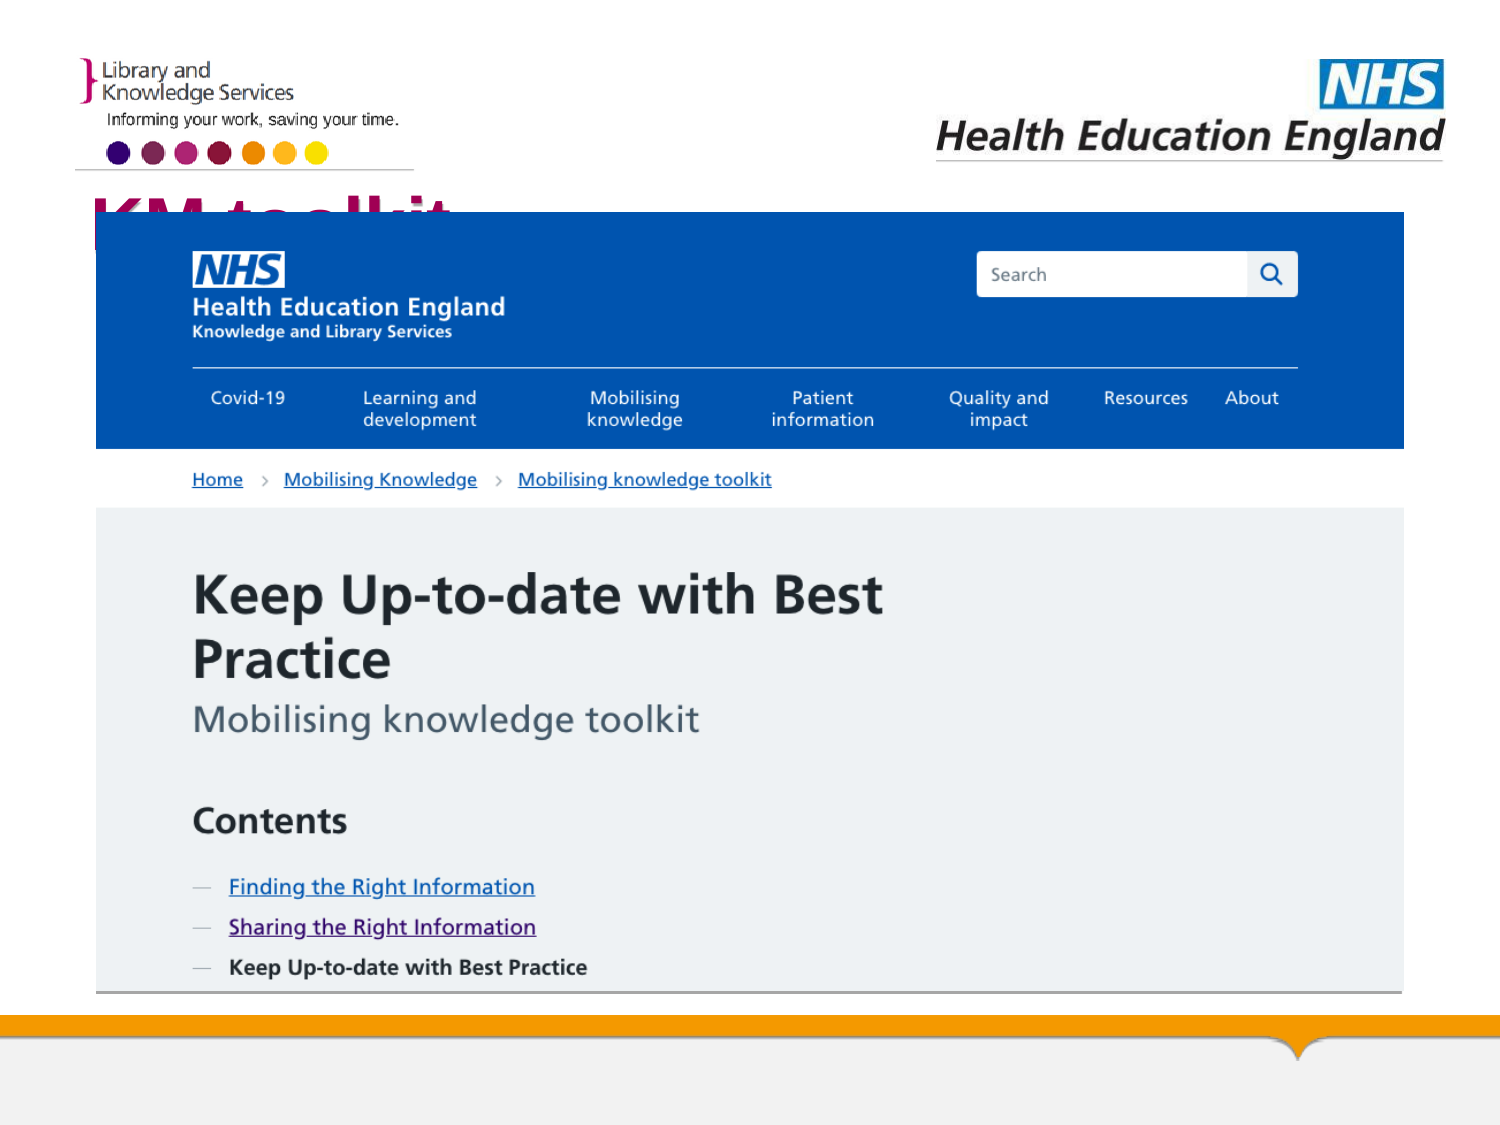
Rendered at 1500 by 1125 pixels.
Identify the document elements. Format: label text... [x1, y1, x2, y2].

title KM toolkit [447, 77, 1500, 190]
picture [75, 54, 416, 169]
picture [96, 212, 1404, 991]
